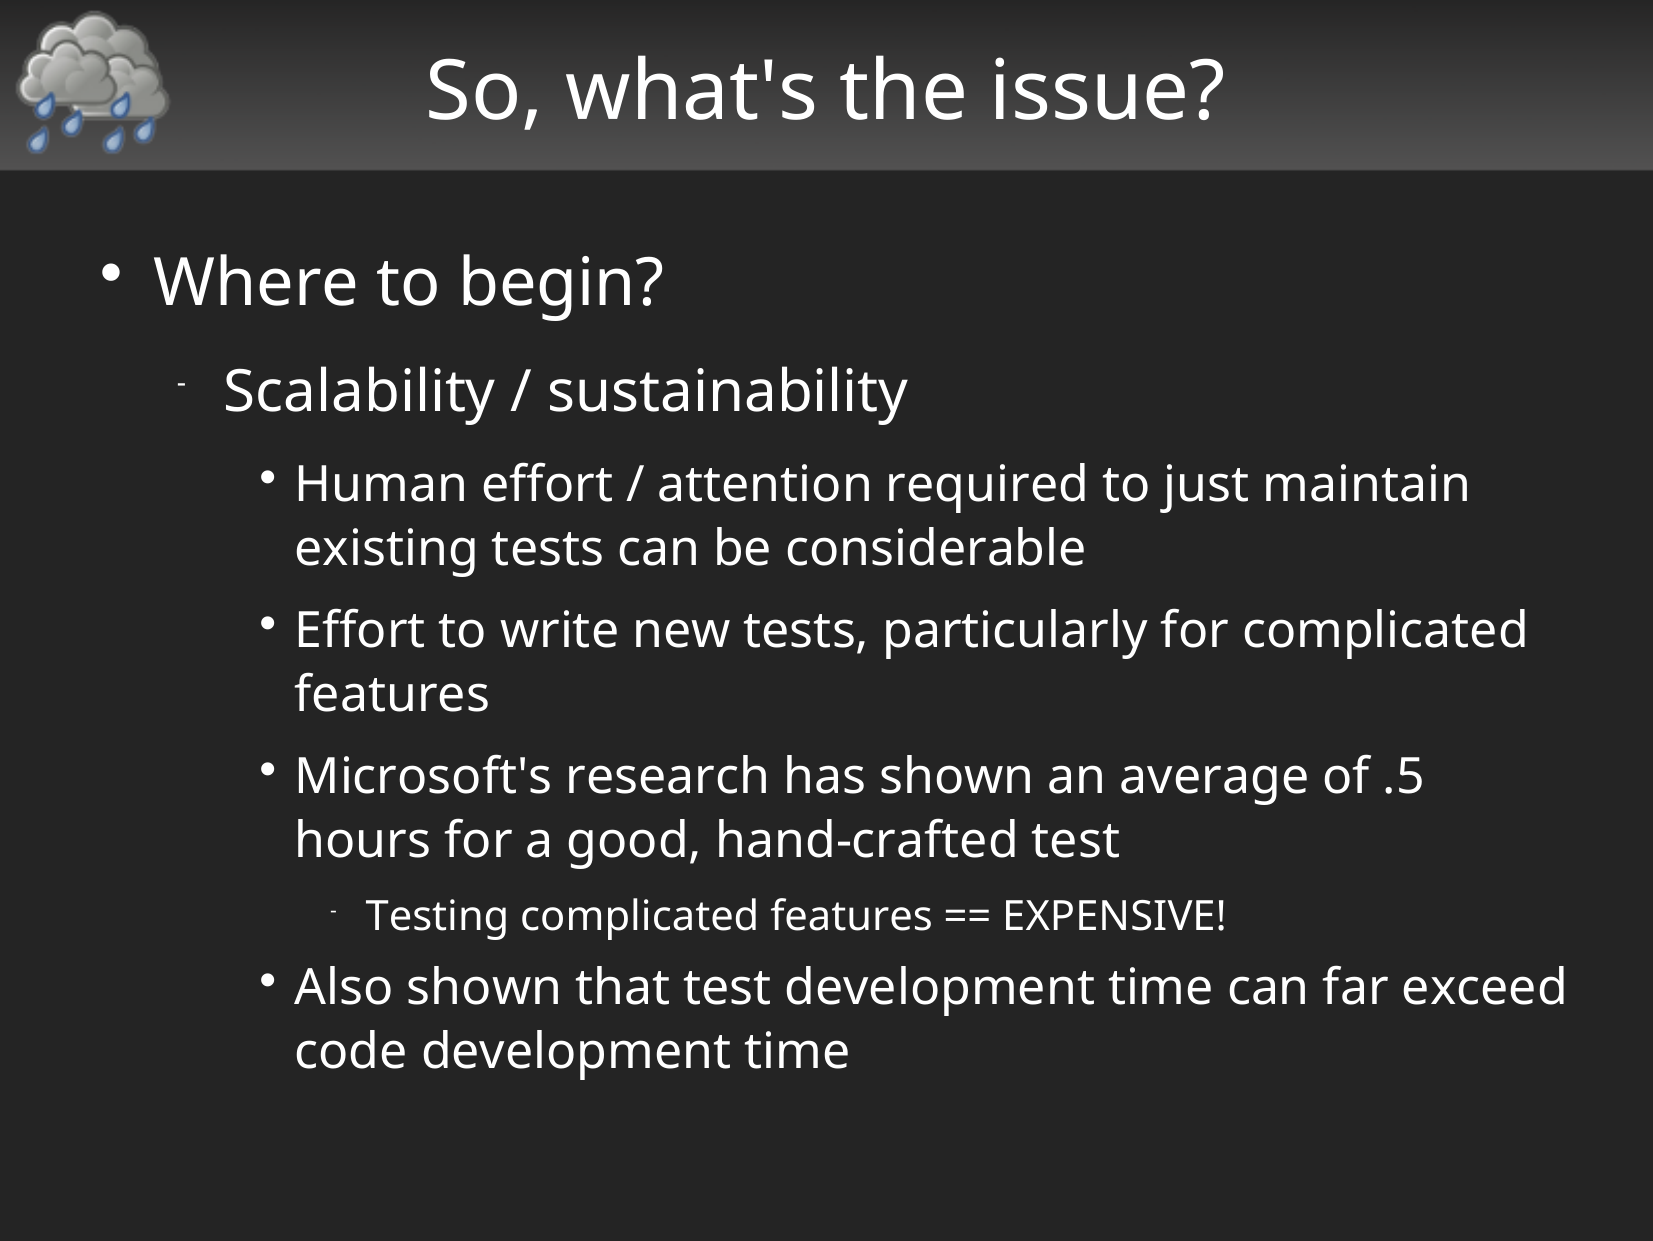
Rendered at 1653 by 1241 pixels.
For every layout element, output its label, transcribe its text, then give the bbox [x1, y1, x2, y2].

list Where to begin? Scalability / sustainability Human effort / attention required to just maintain existing tests can be considerable Effort to write new tests, particularly for complicated features Microsoft's research has shown an average of .5 hours for a good, hand-crafted test Testing complicated features == EXPENSIVE! Also shown that test development time can far exceed code development time [82, 236, 1570, 1042]
title So, what's the issue? [82, 39, 1570, 137]
picture [0, 0, 1653, 1241]
